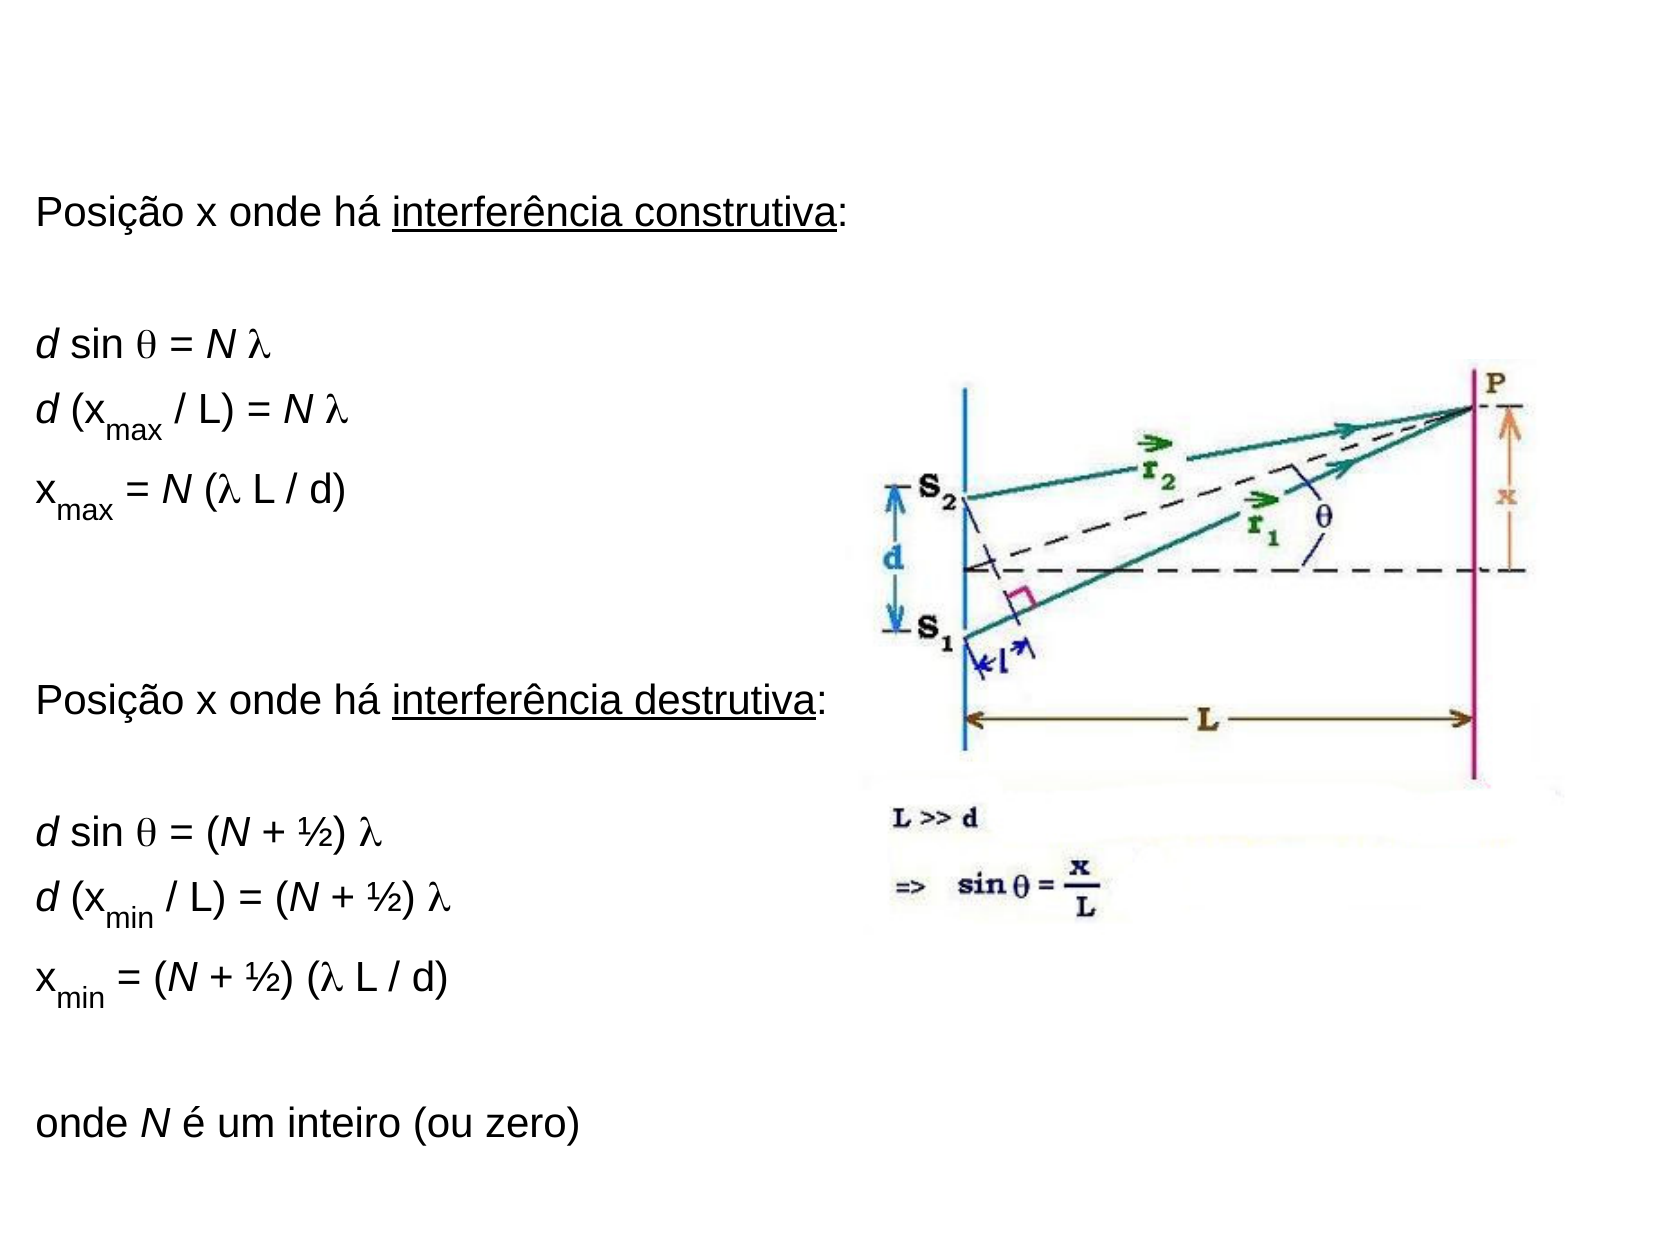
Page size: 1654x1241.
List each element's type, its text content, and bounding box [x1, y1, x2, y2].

list Posição x onde há interferência construtiva: d sin q = N l d (xmax / L) = N l xmax = N (l L / d) Posição x onde há interferência destrutiva: d sin q = (N + ½) l d (xmin / L) = (N + ½) l xmin = (N + ½) (l L / d) onde N é um inteiro (ou zero) [35, 188, 875, 1158]
picture [845, 359, 1572, 941]
